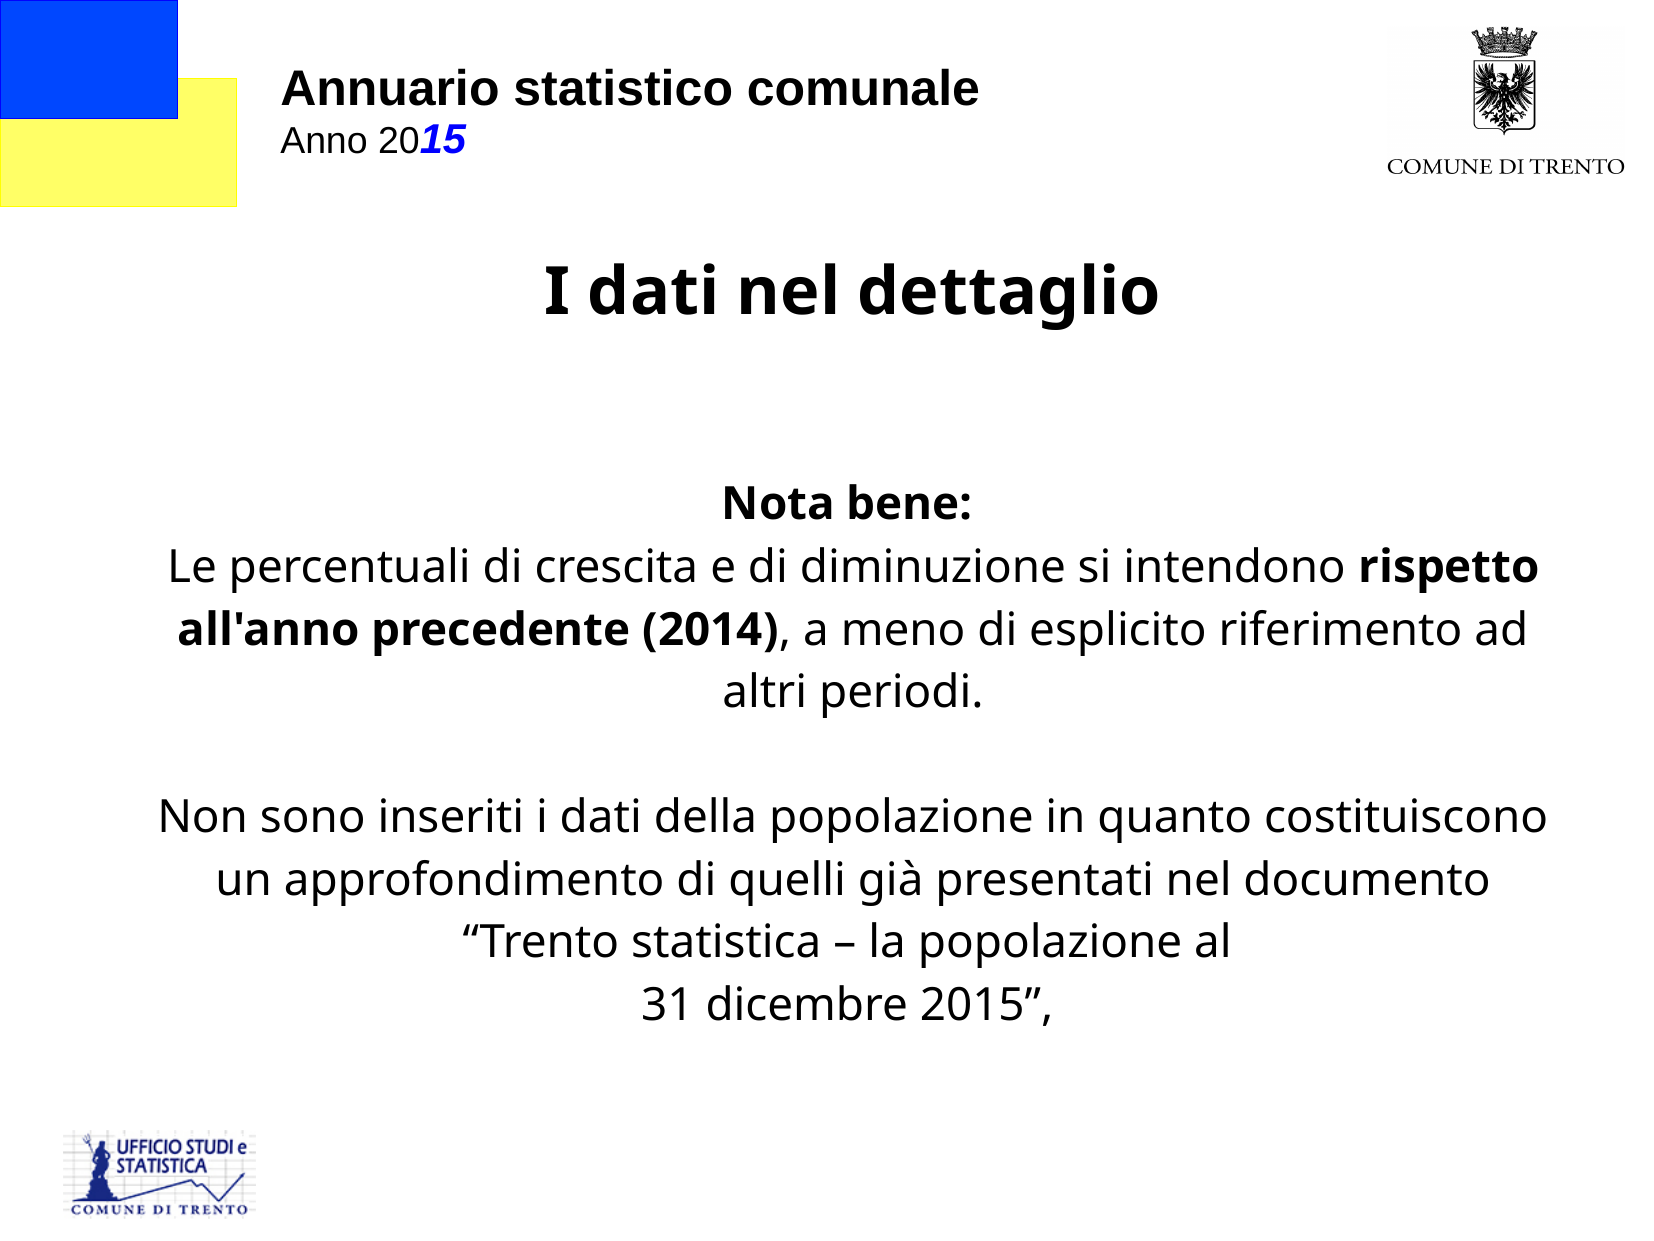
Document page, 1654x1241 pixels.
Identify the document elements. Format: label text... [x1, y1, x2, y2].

text_box Annuario statistico comunale Anno 2015 [265, 53, 1241, 178]
picture [63, 1130, 256, 1219]
text_box [0, 0, 237, 207]
text_box I dati nel dettaglio Nota bene: Le percentuali di crescita e di diminuzione si intendono rispetto all'anno precedente (2014), a meno di esplicito riferimento ad altri periodi. Non sono inseriti i dati della popolazione in quanto costituiscono un approfondimento di quelli già presentati nel documento “Trento statistica – la popolazione al 31 dicembre 2015”, [129, 236, 1577, 1121]
